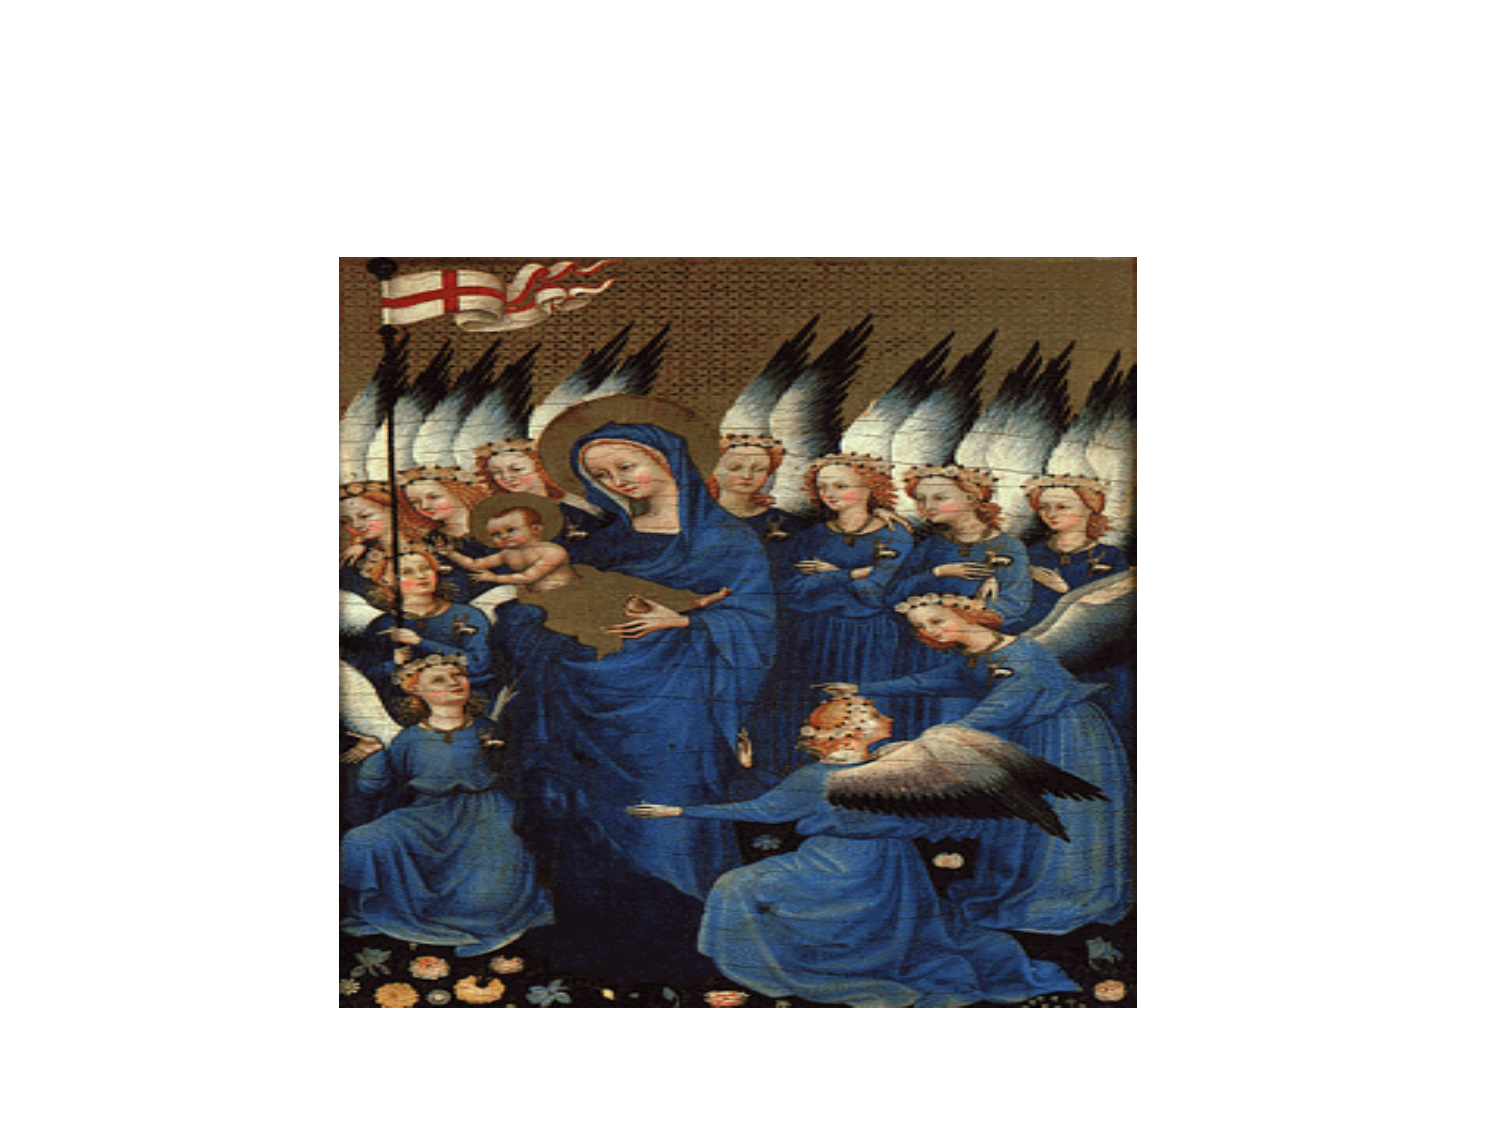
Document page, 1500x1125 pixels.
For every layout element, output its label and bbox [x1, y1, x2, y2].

picture [339, 257, 1137, 1008]
